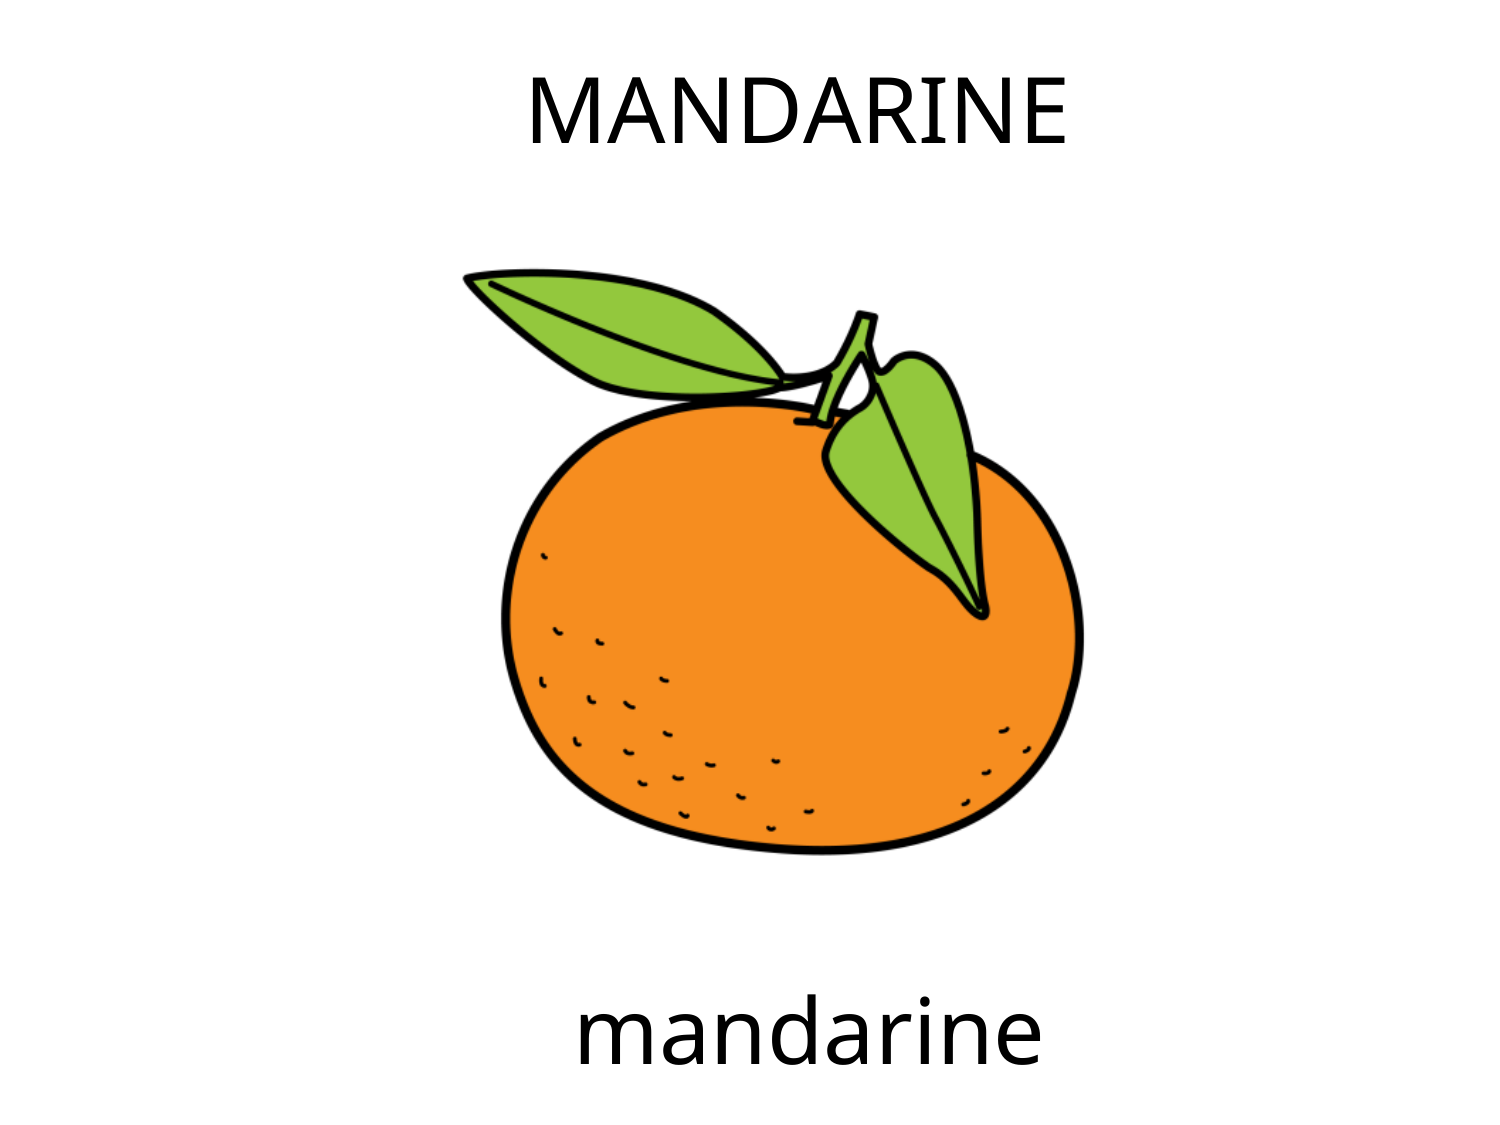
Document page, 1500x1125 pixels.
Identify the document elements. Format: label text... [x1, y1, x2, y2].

text_box mandarine [206, 964, 1414, 1092]
picture [419, 207, 1128, 917]
title MANDARINE [194, 42, 1402, 171]
